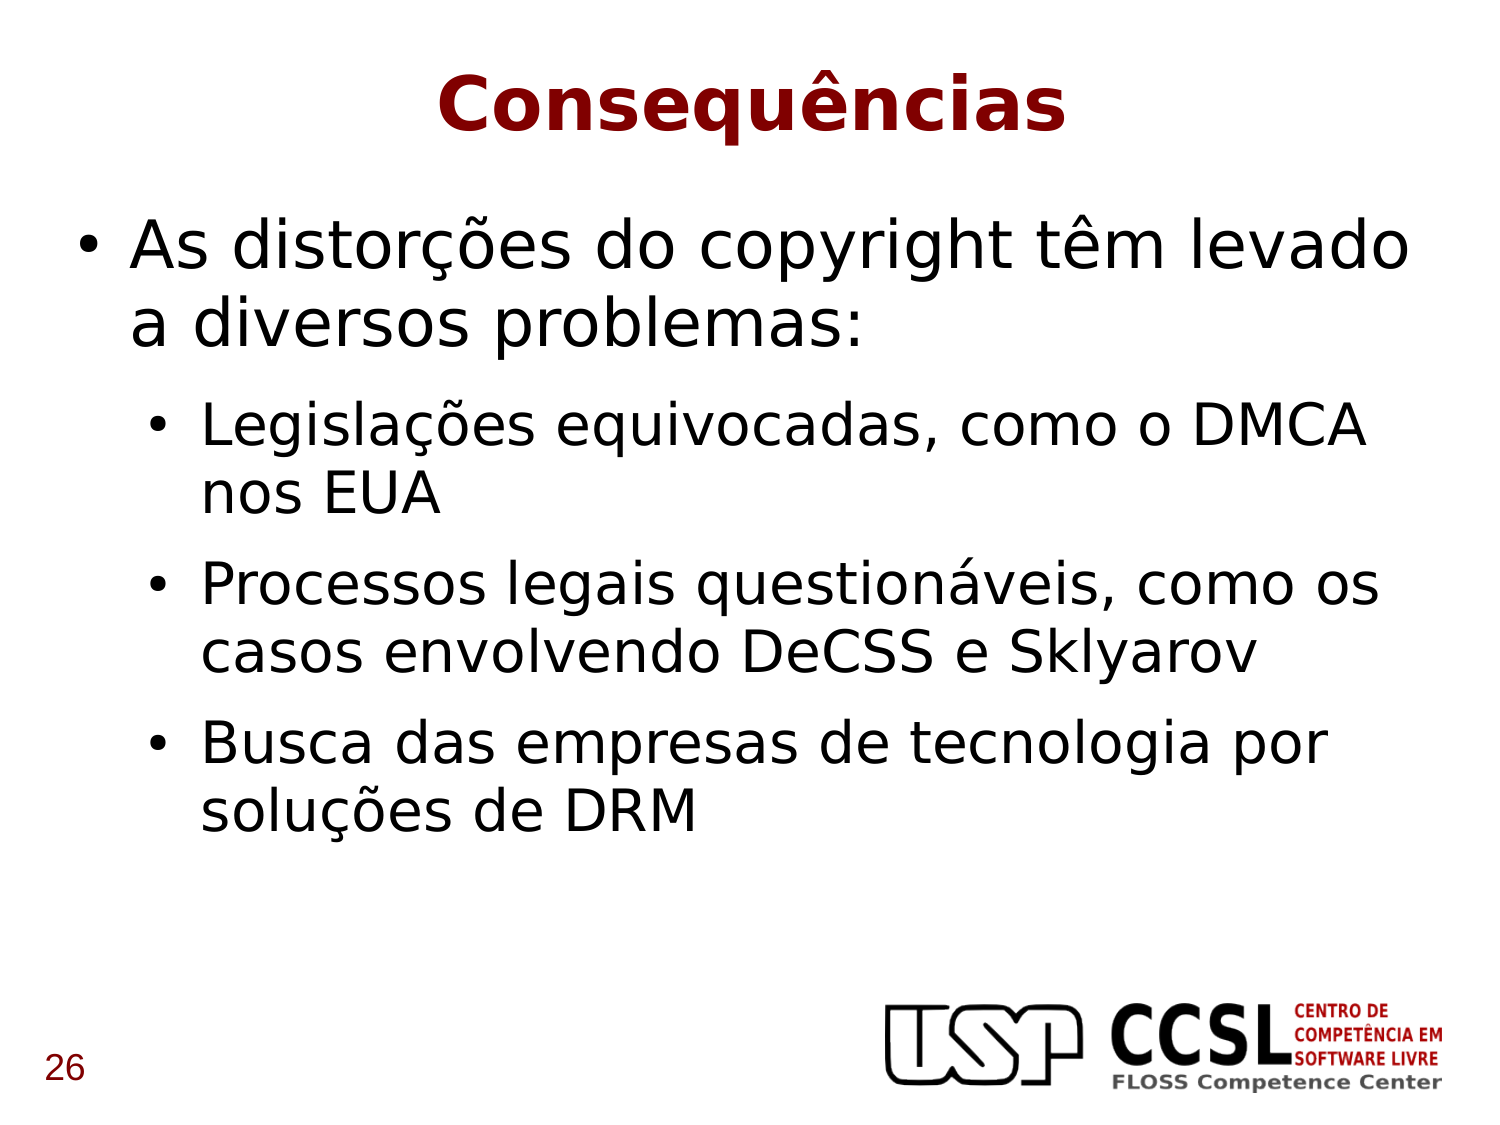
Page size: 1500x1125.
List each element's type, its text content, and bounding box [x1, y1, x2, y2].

picture [885, 1003, 1442, 1093]
list As distorções do copyright têm levado a diversos problemas: Legislações equivocadas, como o DMCA nos EUA Processos legais questionáveis, como os casos envolvendo DeCSS e Sklyarov Busca das empresas de tecnologia por soluções de DRM [59, 206, 1447, 950]
title Consequências [59, 29, 1447, 180]
